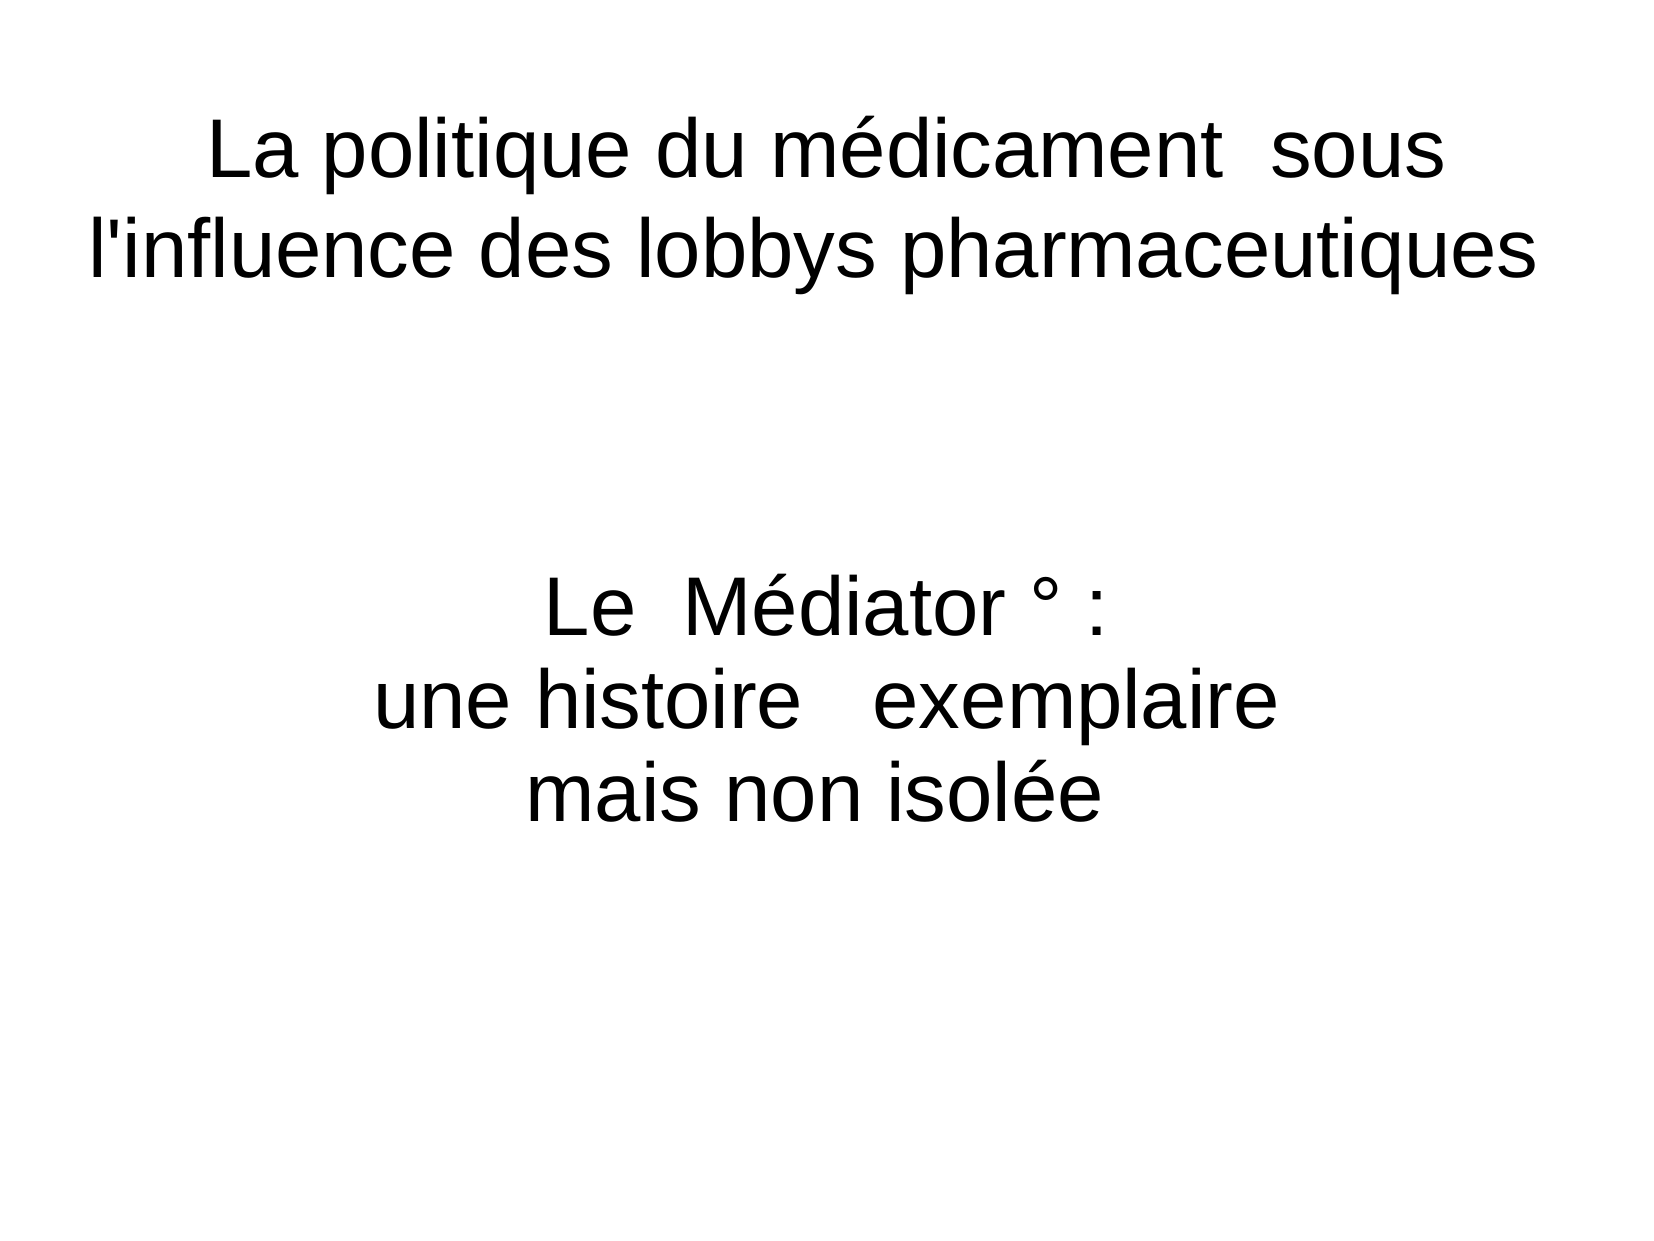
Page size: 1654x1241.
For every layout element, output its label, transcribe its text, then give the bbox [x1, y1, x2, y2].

title La politique du médicament sous l'influence des lobbys pharmaceutiques [82, 8, 1571, 290]
subtitle Le Médiator ° : une histoire exemplaire mais non isolée [82, 290, 1571, 1109]
